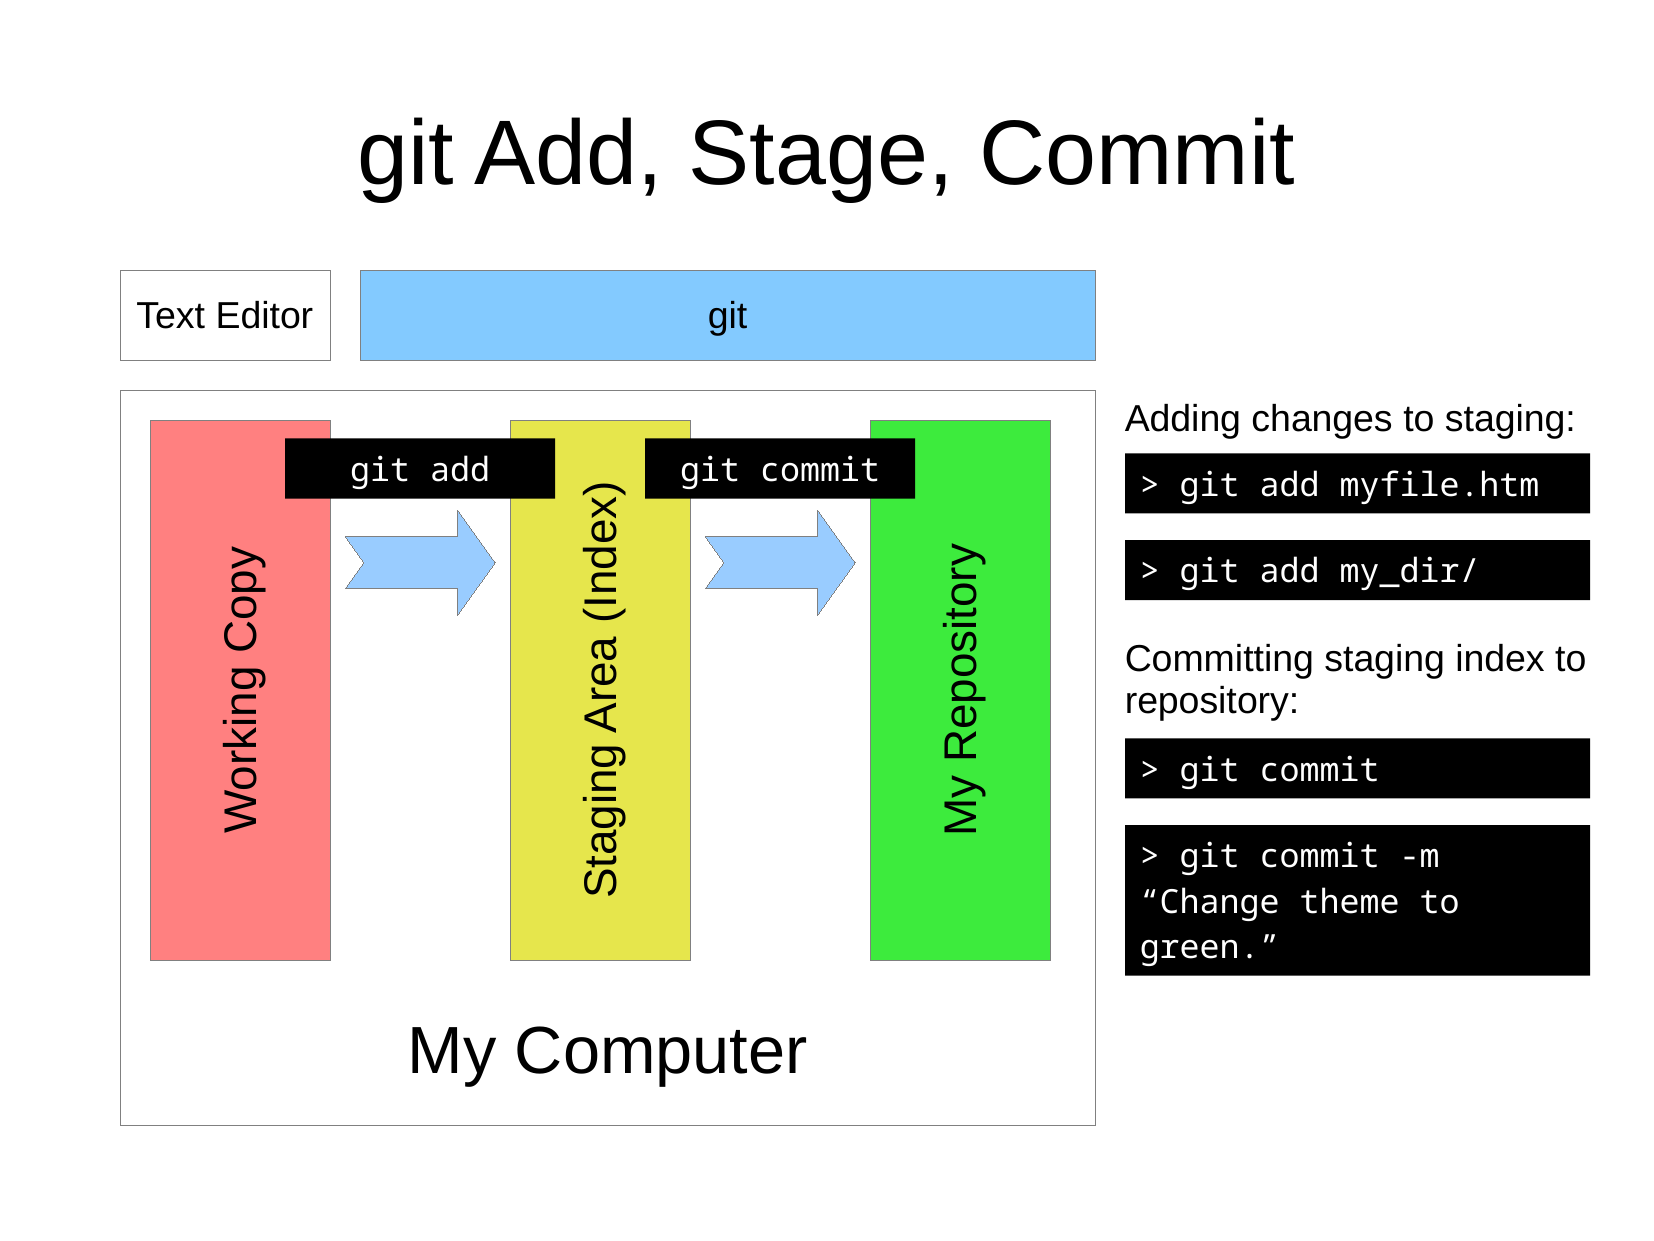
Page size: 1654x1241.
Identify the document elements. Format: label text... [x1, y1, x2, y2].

text_box Staging Area (Index) [510, 420, 691, 961]
text_box git commit [645, 438, 916, 496]
text_box > git commit [1125, 738, 1591, 796]
text_box Adding changes to staging: [1110, 390, 1621, 616]
text_box [705, 510, 856, 616]
text_box Working Copy [150, 420, 331, 961]
text_box Text Editor [120, 270, 331, 361]
title git Add, Stage, Commit [82, 49, 1571, 257]
text_box > git commit -m “Change theme to green.” [1125, 825, 1591, 966]
text_box git [360, 270, 1096, 361]
text_box My Repository [870, 420, 1051, 961]
text_box > git add my_dir/ [1125, 540, 1591, 597]
text_box Committing staging index to repository: [1110, 630, 1621, 1006]
text_box [345, 510, 496, 616]
text_box git add [285, 438, 556, 496]
text_box My Computer [360, 1005, 856, 1096]
text_box > git add myfile.htm [1125, 453, 1591, 511]
